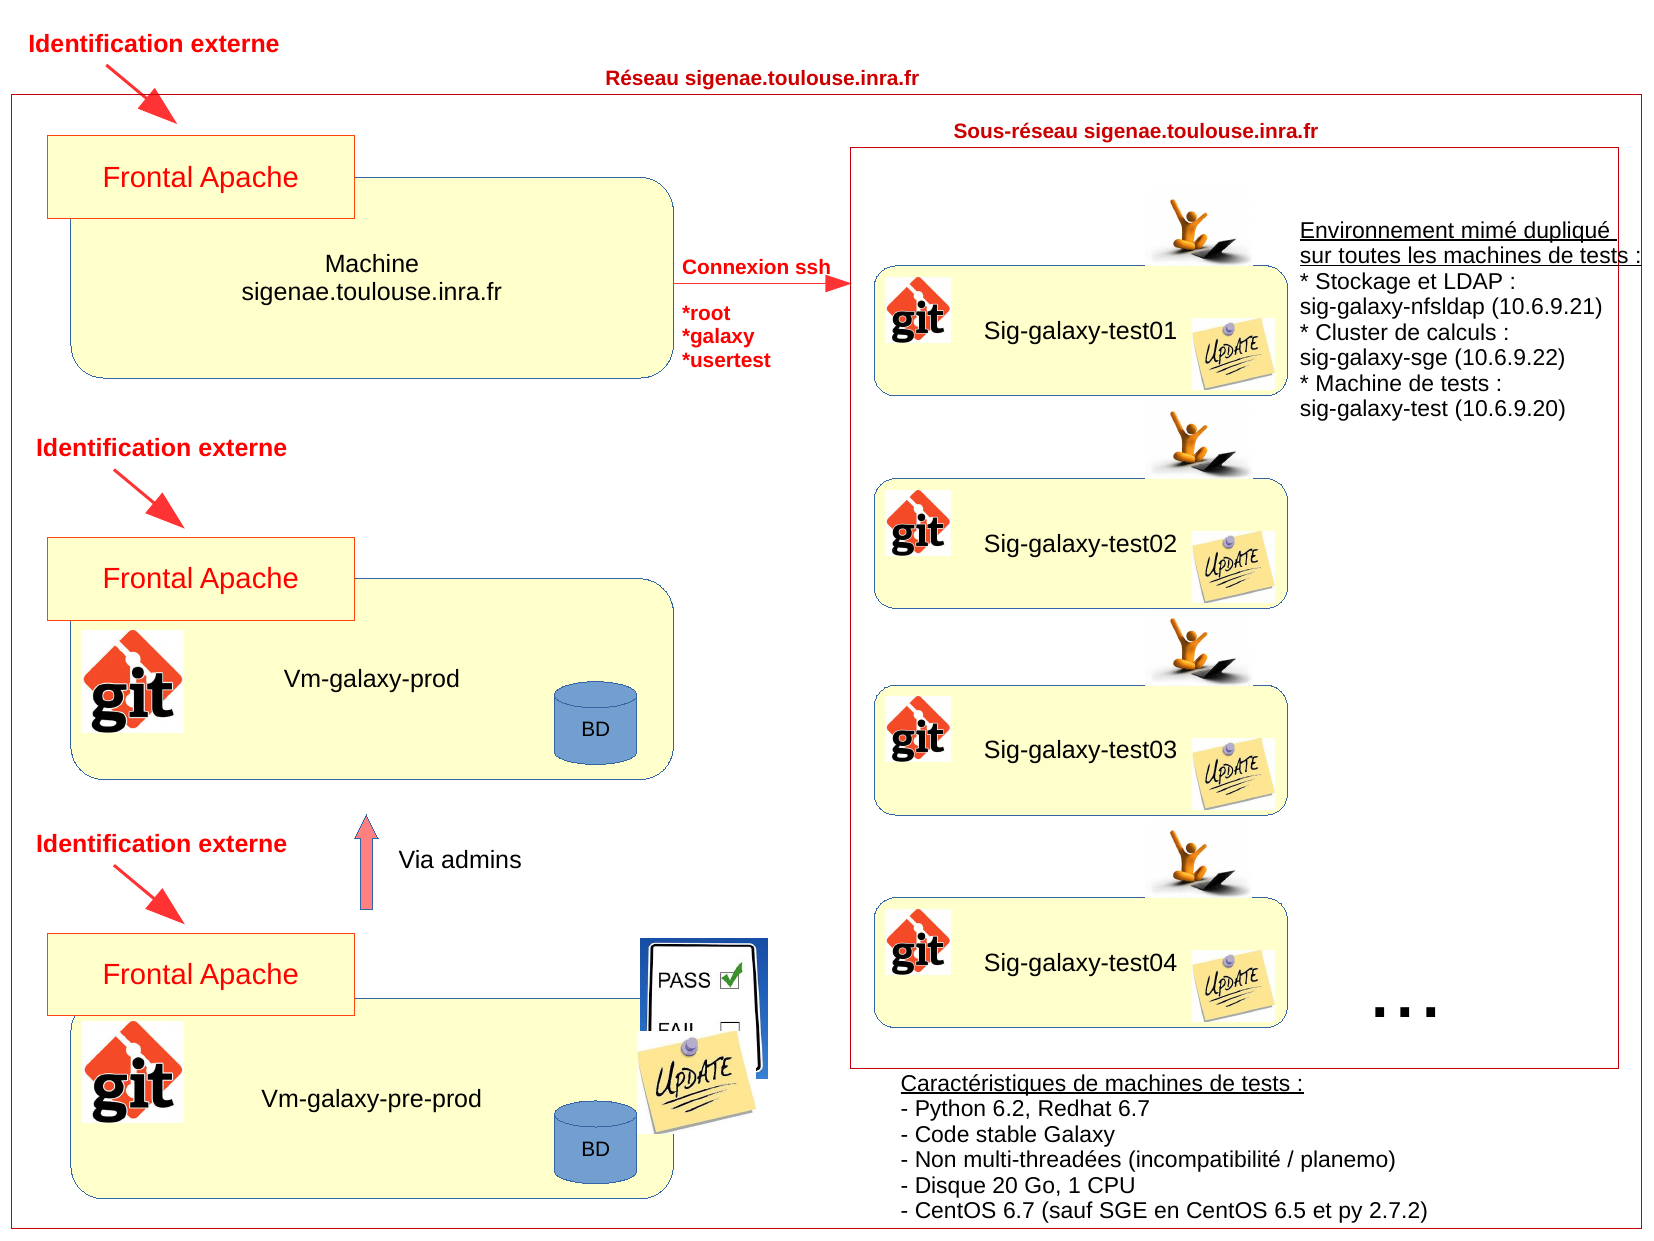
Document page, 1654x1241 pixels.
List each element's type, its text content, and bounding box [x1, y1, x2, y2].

text_box Sig-galaxy-test02 [874, 478, 1288, 609]
picture [1192, 318, 1275, 390]
text_box Identification externe [21, 822, 303, 866]
text_box Vm-galaxy-pre-prod [70, 998, 674, 1199]
picture [1192, 950, 1275, 1022]
picture [1192, 738, 1275, 810]
text_box Caractéristiques de machines de tests : - Python 6.2, Redhat 6.7 - Code stable Galaxy - Non multi-threadées (incompatibilité / planemo) - Disque 20 Go, 1 CPU - CentOS 6.7 (sauf SGE en CentOS 6.5 et py 2.7.2) [885, 1062, 1444, 1231]
text_box Vm-galaxy-prod [70, 578, 674, 780]
text_box Sous-réseau sigenae.toulouse.inra.fr [939, 112, 1334, 151]
text_box BD [554, 681, 637, 765]
text_box Réseau sigenae.toulouse.inra.fr [590, 59, 934, 98]
text_box BD [554, 1100, 637, 1184]
picture [1145, 186, 1253, 266]
picture [885, 696, 951, 762]
picture [82, 1021, 184, 1123]
text_box Frontal Apache [47, 135, 355, 219]
text_box Sig-galaxy-test03 [874, 685, 1288, 816]
text_box [354, 814, 379, 910]
text_box Machine sigenae.toulouse.inra.fr [70, 177, 674, 379]
text_box Identification externe [13, 22, 296, 65]
text_box Environnement mimé dupliqué sur toutes les machines de tests : * Stockage et LDAP : sig-galaxy-nfsldap (10.6.9.21) * Cluster de calculs : sig-galaxy-sge (10.6.9.22) * Machine de tests : sig-galaxy-test (10.6.9.20) [1285, 210, 1654, 429]
text_box Sig-galaxy-test04 [874, 897, 1288, 1028]
picture [885, 490, 951, 556]
picture [1145, 398, 1253, 479]
picture [885, 277, 951, 343]
text_box ... [1352, 927, 1459, 1045]
text_box Sig-galaxy-test01 [874, 265, 1285, 396]
picture [1145, 817, 1252, 898]
picture [1145, 609, 1253, 686]
picture [81, 630, 184, 733]
text_box Via admins [383, 838, 725, 896]
picture [1192, 531, 1275, 603]
picture [885, 909, 951, 975]
text_box Identification externe [21, 426, 303, 470]
text_box Frontal Apache [47, 537, 355, 621]
picture [637, 938, 768, 1134]
text_box Connexion ssh *root *galaxy *usertest [667, 248, 846, 403]
text_box Frontal Apache [47, 933, 355, 1016]
